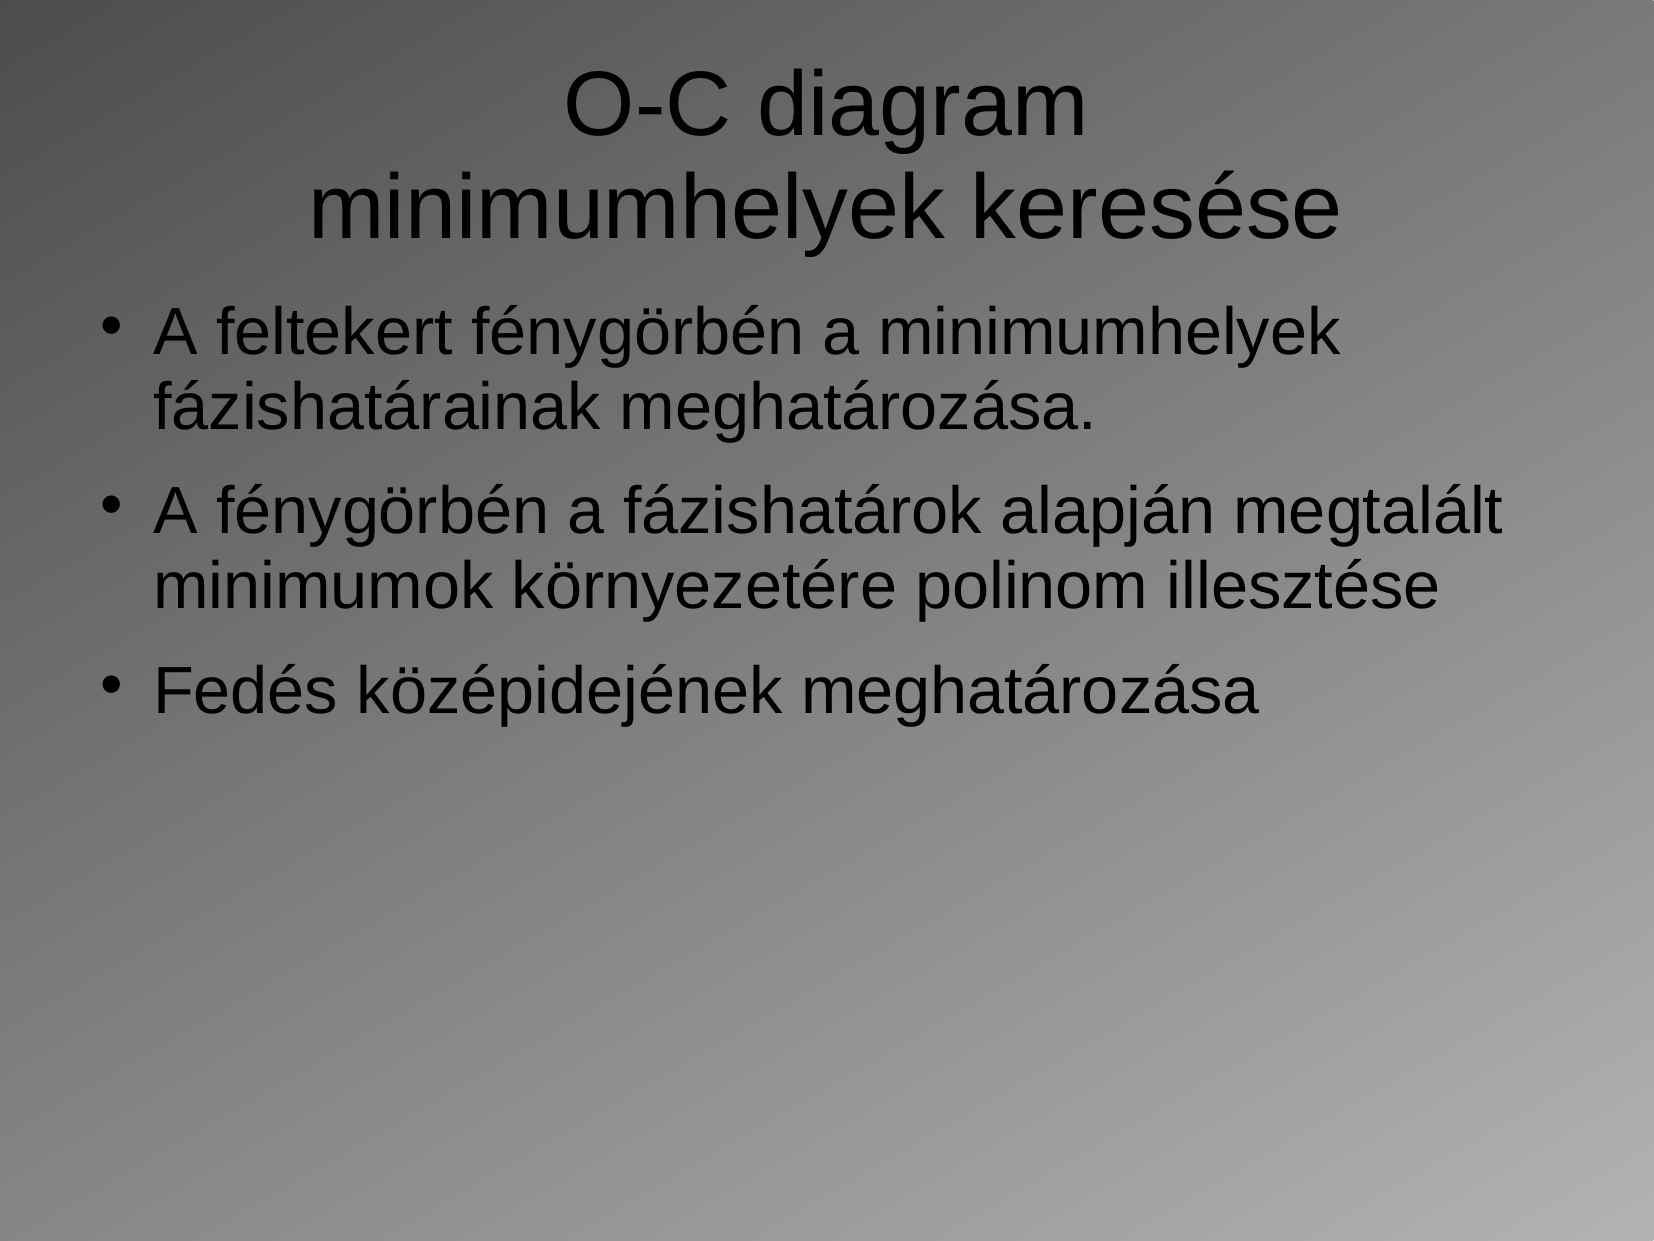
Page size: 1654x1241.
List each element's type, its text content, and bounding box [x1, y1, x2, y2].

list A feltekert fénygörbén a minimumhelyek fázishatárainak meghatározása. A fénygörbén a fázishatárok alapján megtalált minimumok környezetére polinom illesztése Fedés középidejének meghatározása [82, 290, 1571, 1010]
title O-C diagram minimumhelyek keresése [82, 49, 1571, 257]
